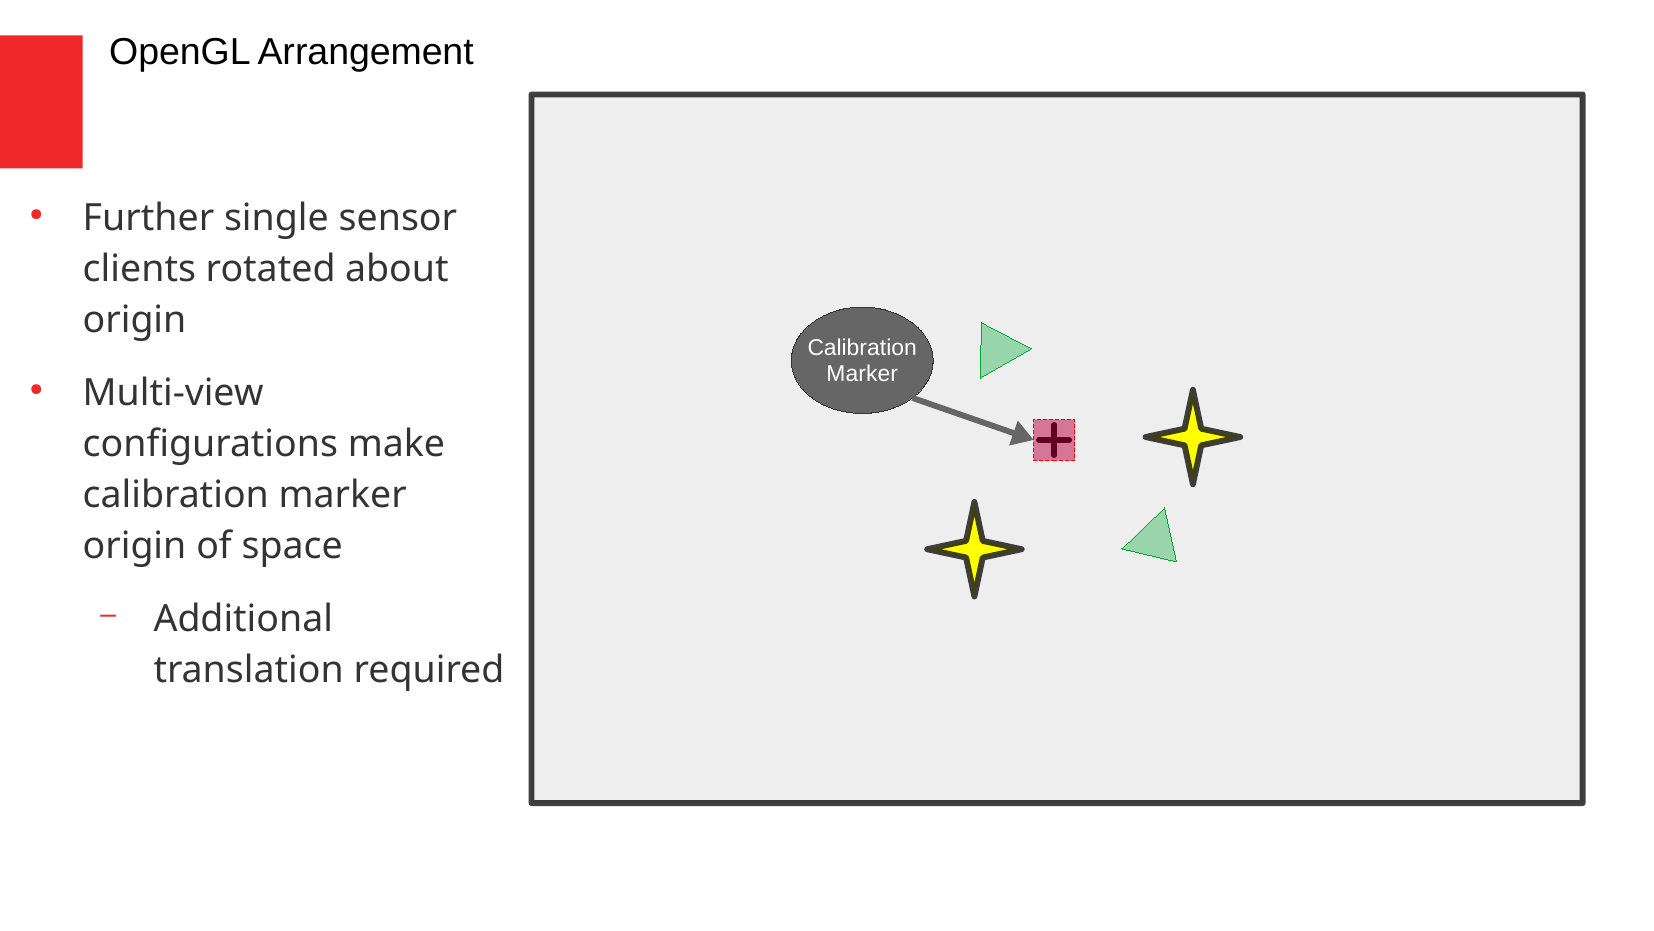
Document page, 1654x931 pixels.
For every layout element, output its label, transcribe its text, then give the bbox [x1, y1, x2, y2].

text_box OpenGL Arrangement [94, 23, 508, 95]
text_box [531, 94, 1583, 804]
text_box Calibration Marker [791, 307, 934, 414]
list Further single sensor clients rotated about origin Multi-view configurations make calibration marker origin of space Additional translation required [11, 190, 508, 863]
